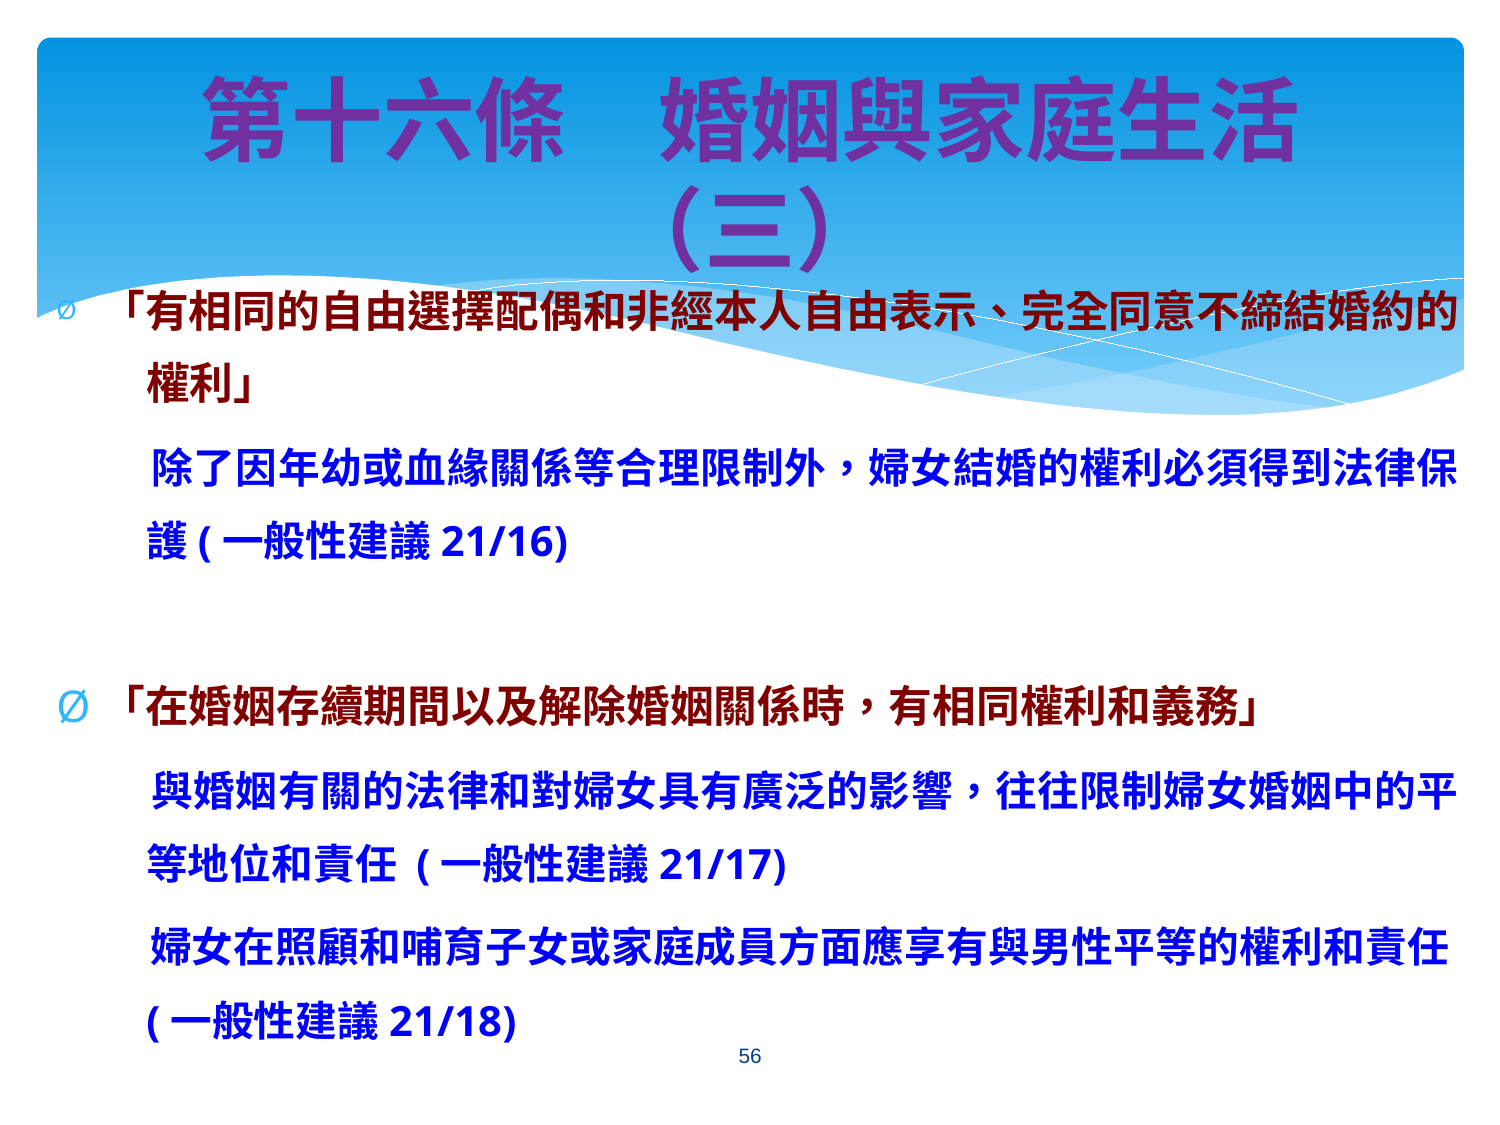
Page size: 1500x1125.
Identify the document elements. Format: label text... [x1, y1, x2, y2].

title 第十六條 婚姻與家庭生活（三） [75, 55, 1426, 262]
list 「有相同的自由選擇配偶和非經本人自由表示、完全同意不締結婚約的權利」 除了因年幼或血緣關係等合理限制外，婦女結婚的權利必須得到法律保護(一般性建議21/16) 「在婚姻存續期間以及解除婚姻關係時，有相同權利和義務」 與婚姻有關的法律和對婦女具有廣泛的影響，往往限制婦女婚姻中的平等地位和責任 (一般性建議21/17) 婦女在照顧和哺育子女或家庭成員方面應享有與男性平等的權利和責任(一般性建議21/18) [41, 255, 1474, 1083]
text_box 56 [654, 1025, 846, 1086]
